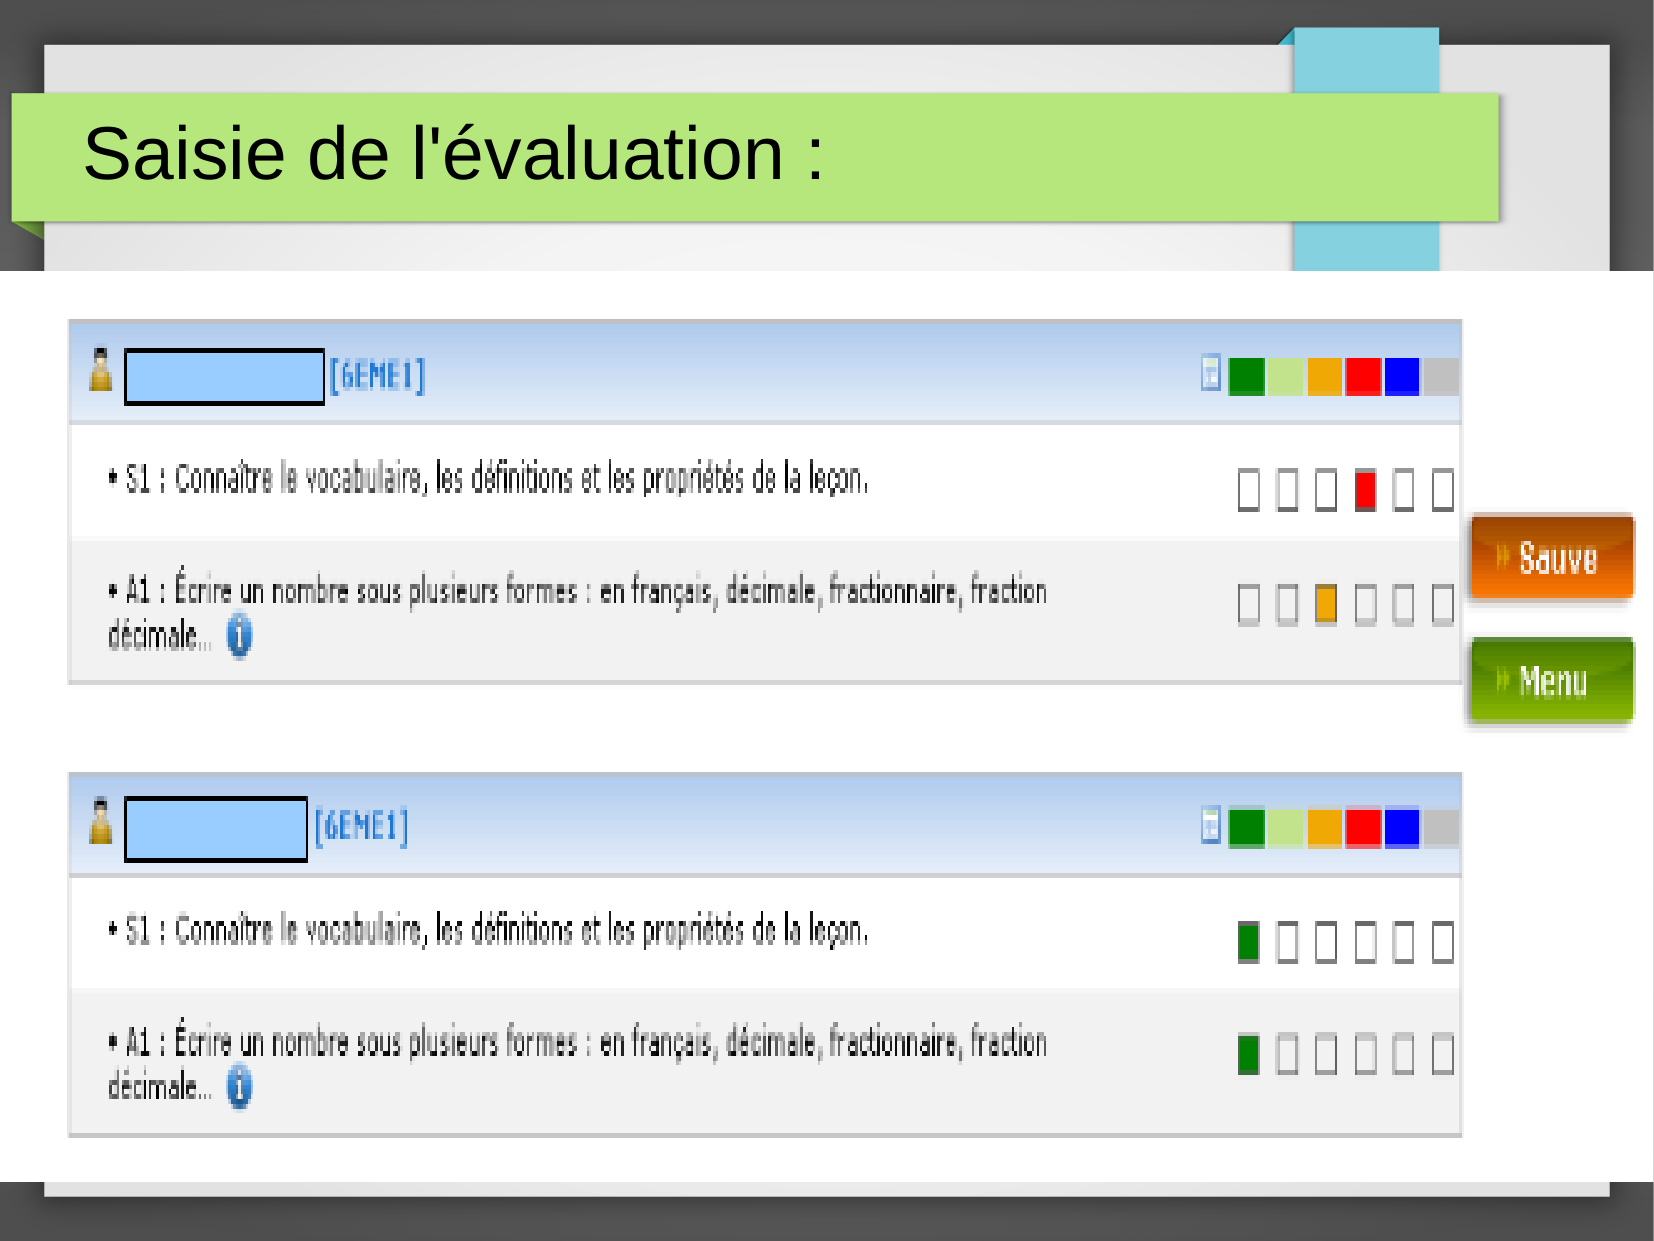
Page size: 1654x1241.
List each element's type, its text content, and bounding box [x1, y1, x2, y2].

title Saisie de l'évaluation : [82, 94, 1264, 213]
picture [0, 0, 1654, 1241]
